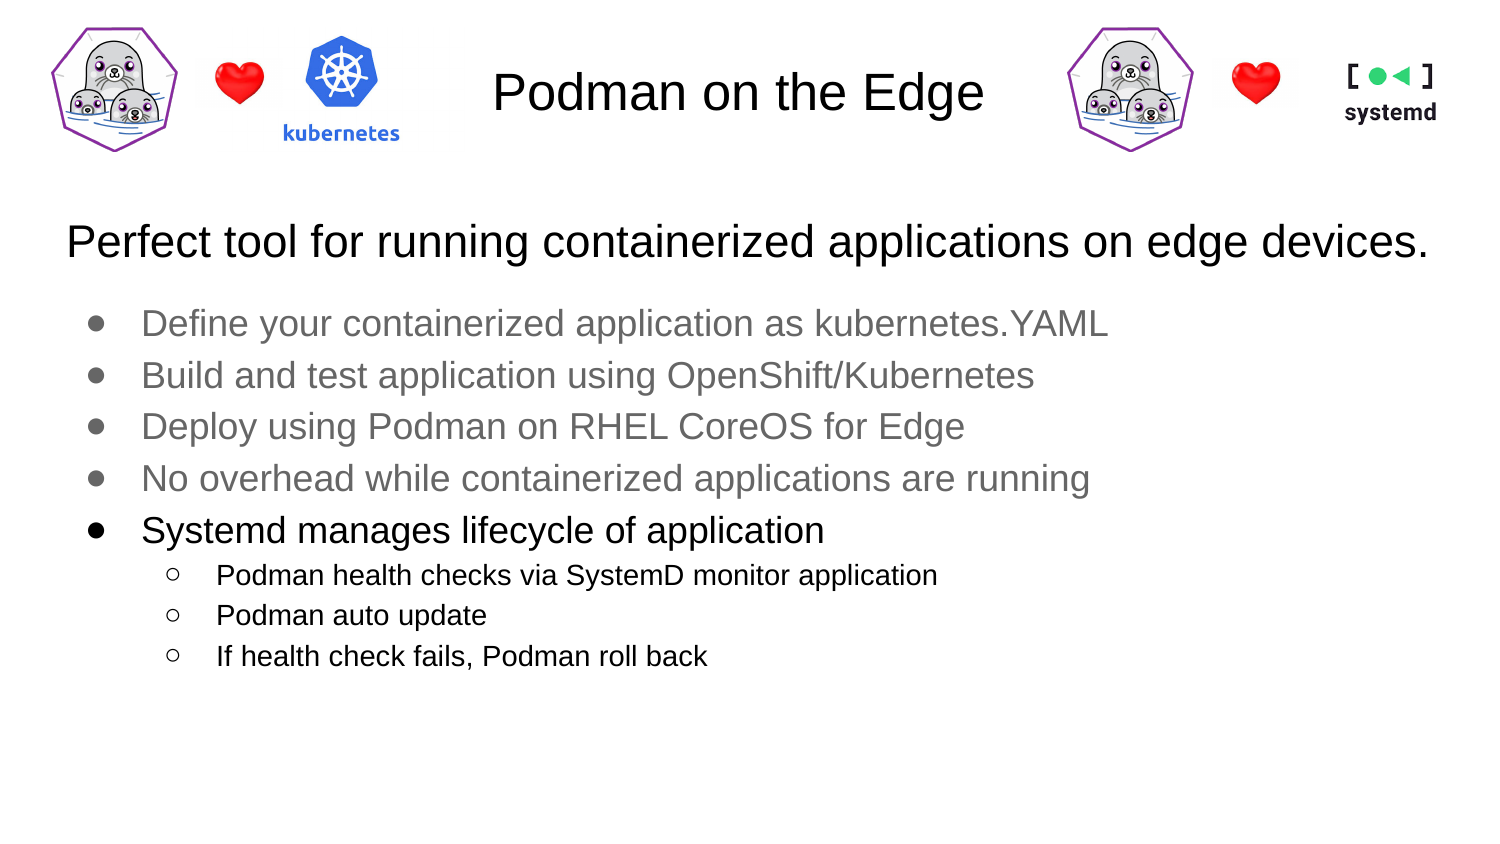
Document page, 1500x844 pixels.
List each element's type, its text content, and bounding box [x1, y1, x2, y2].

title Podman on the Edge [477, 42, 1023, 137]
picture [1212, 0, 1500, 187]
list Perfect tool for running containerized applications on edge devices. Define your containerized application as kubernetes.YAML Build and test application using OpenShift/Kubernetes Deploy using Podman on RHEL CoreOS for Edge No overhead while containerized applications are running Systemd manages lifecycle of application Podman health checks via SystemD monitor application Podman auto update If health check fails, Podman roll back [51, 189, 1449, 750]
picture [51, 27, 178, 152]
picture [1067, 27, 1194, 152]
picture [195, 27, 465, 152]
